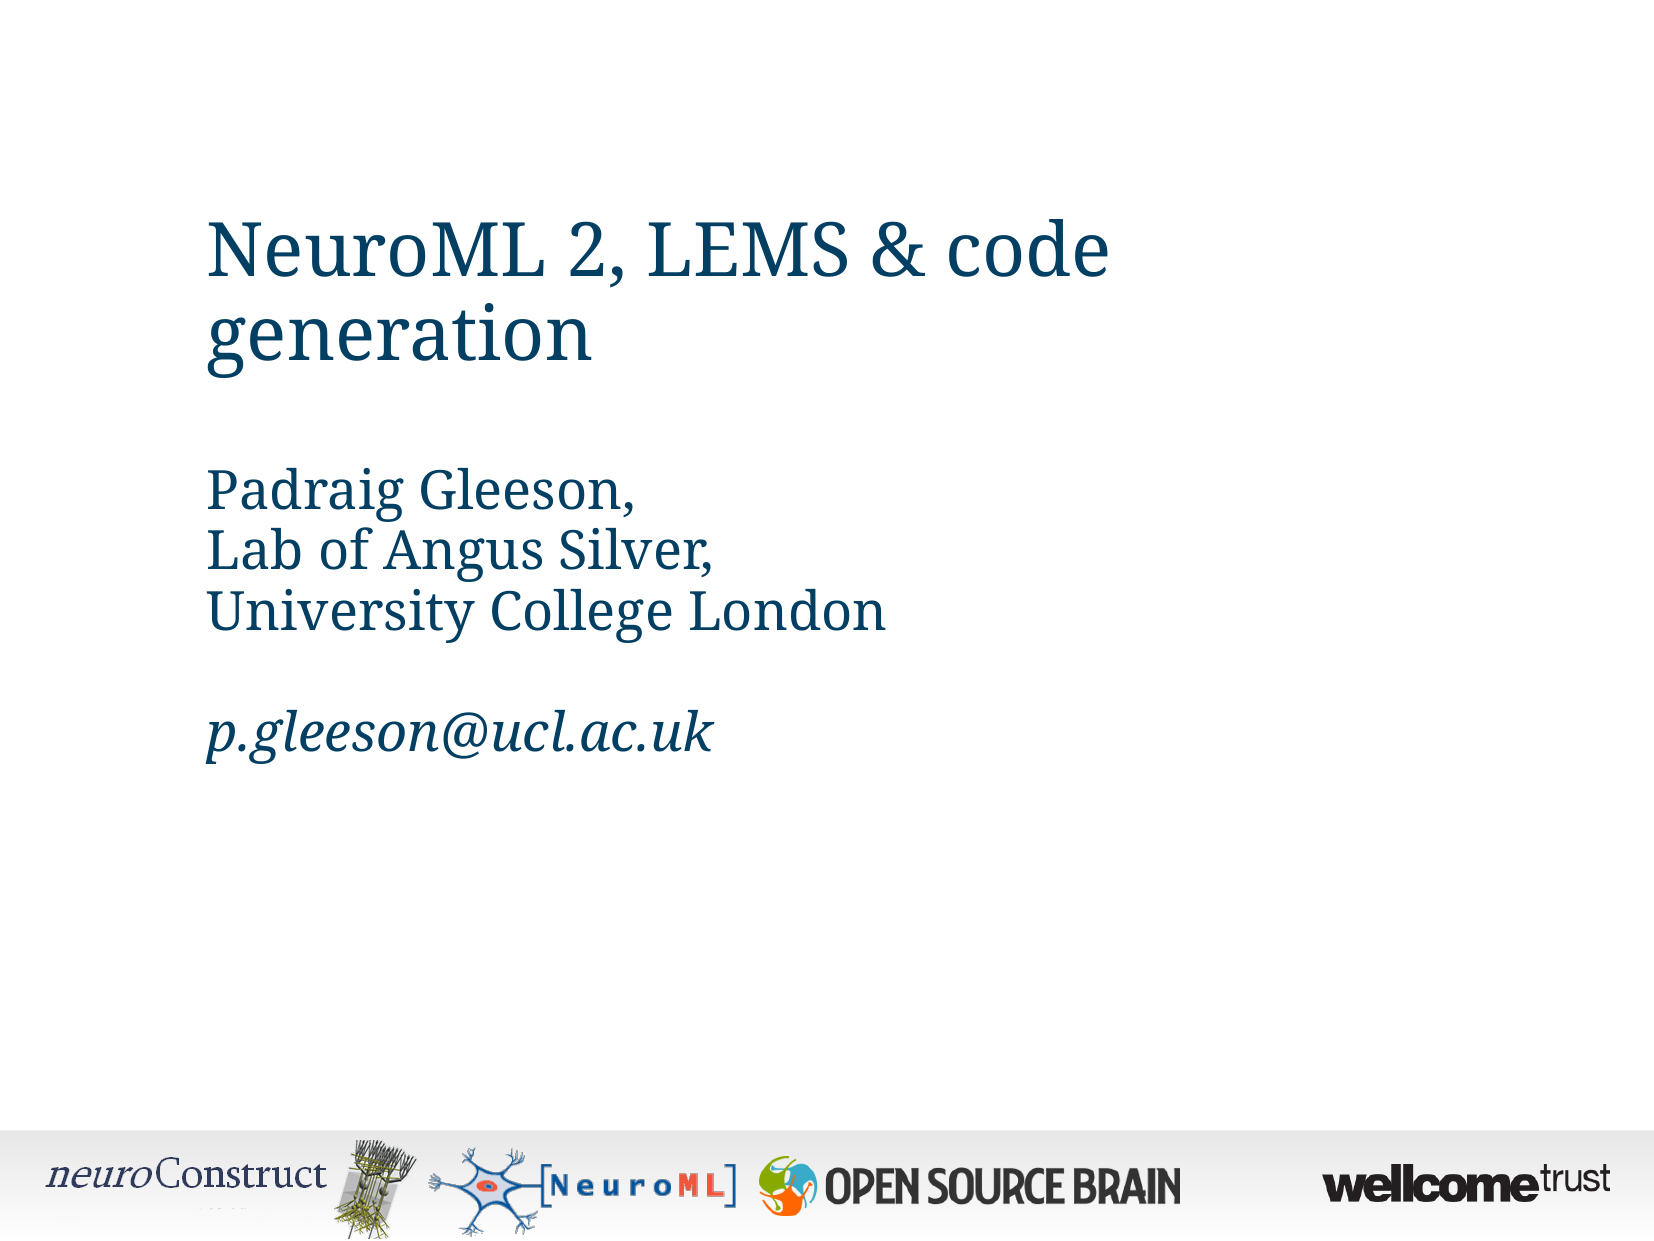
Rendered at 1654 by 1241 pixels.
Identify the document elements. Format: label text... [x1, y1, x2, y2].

picture [32, 1140, 419, 1239]
picture [428, 1147, 736, 1237]
title NeuroML 2, LEMS & code generation Padraig Gleeson, Lab of Angus Silver, University College London p.gleeson@ucl.ac.uk [206, 247, 1477, 722]
picture [1322, 1164, 1610, 1202]
subtitle [419, 590, 1477, 946]
picture [759, 1156, 1180, 1216]
